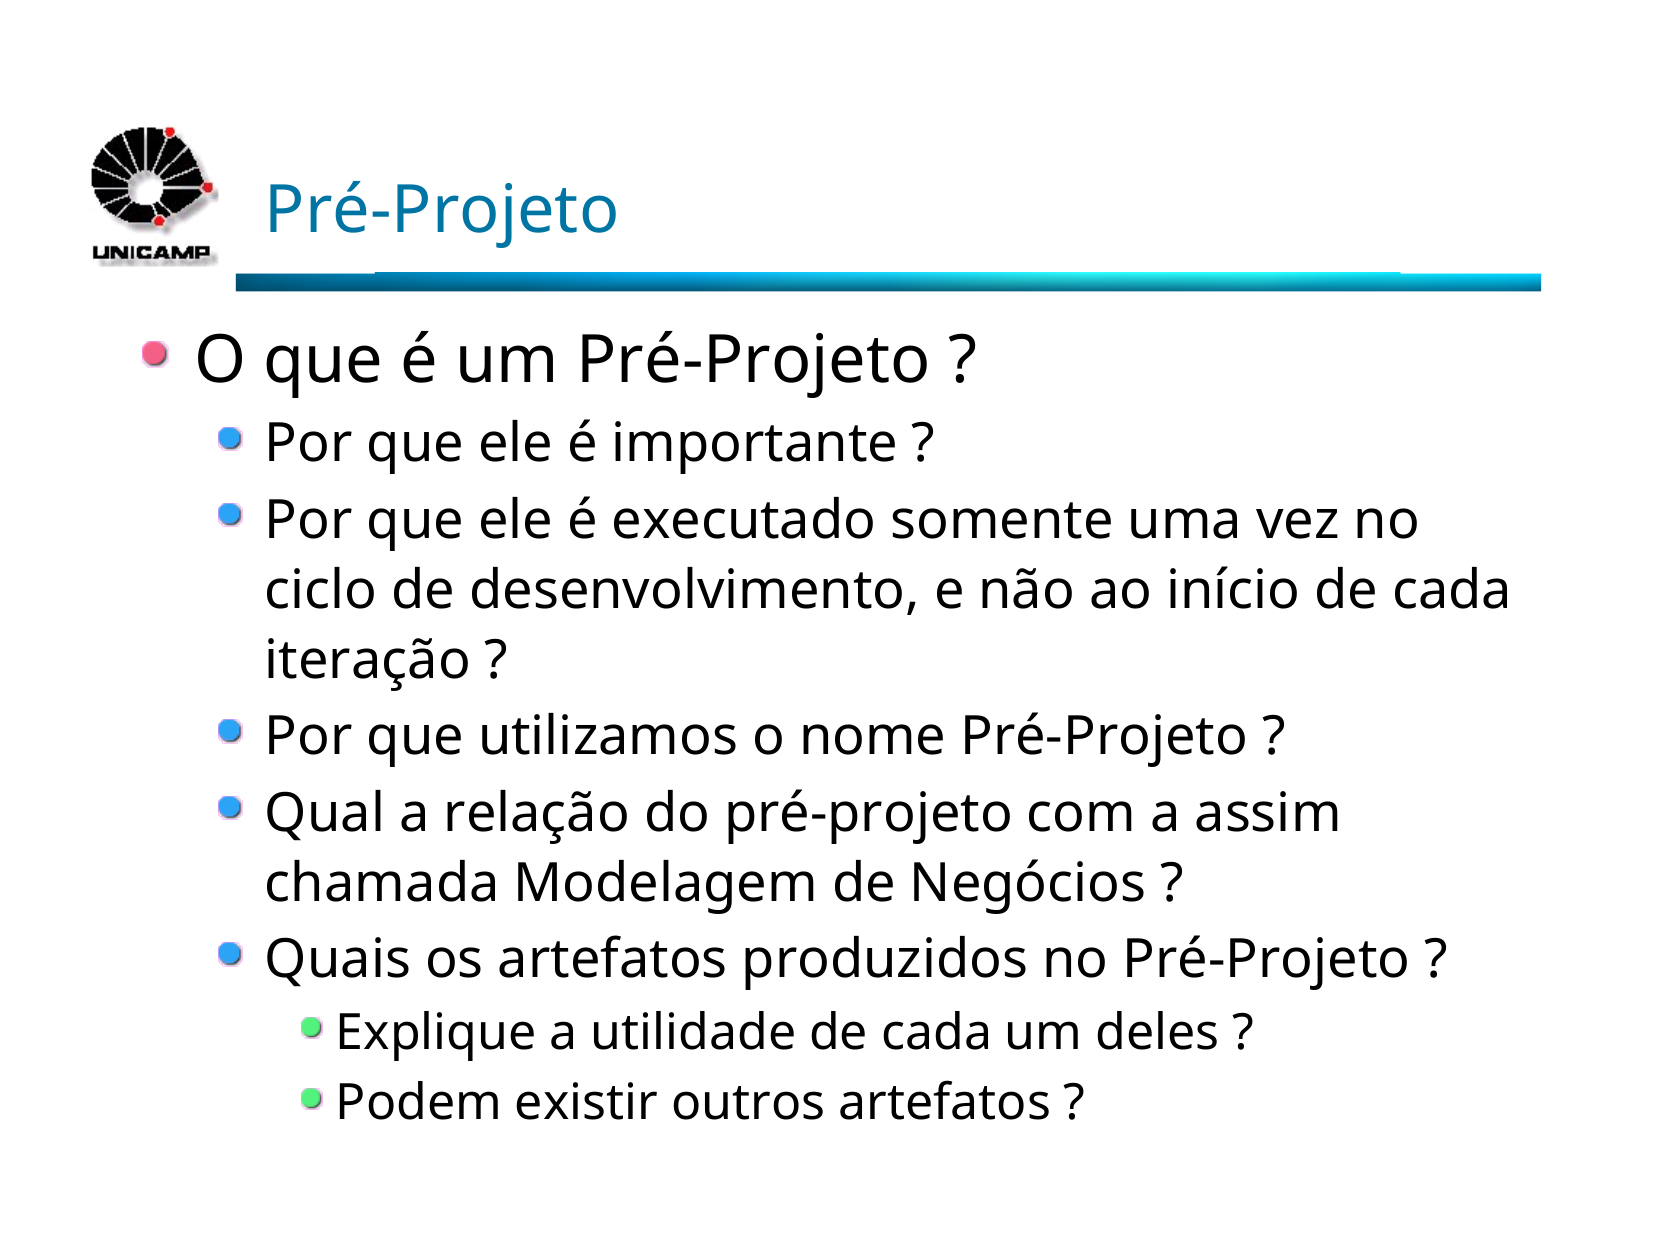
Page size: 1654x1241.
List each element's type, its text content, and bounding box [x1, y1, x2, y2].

list O que é um Pré-Projeto ? Por que ele é importante ? Por que ele é executado somente uma vez no ciclo de desenvolvimento, e não ao início de cada iteração ? Por que utilizamos o nome Pré-Projeto ? Qual a relação do pré-projeto com a assim chamada Modelagem de Negócios ? Quais os artefatos produzidos no Pré-Projeto ? Explique a utilidade de cada um deles ? Podem existir outros artefatos ? [123, 313, 1536, 1133]
title Pré-Projeto [264, 42, 1534, 250]
picture [125, 272, 1654, 295]
